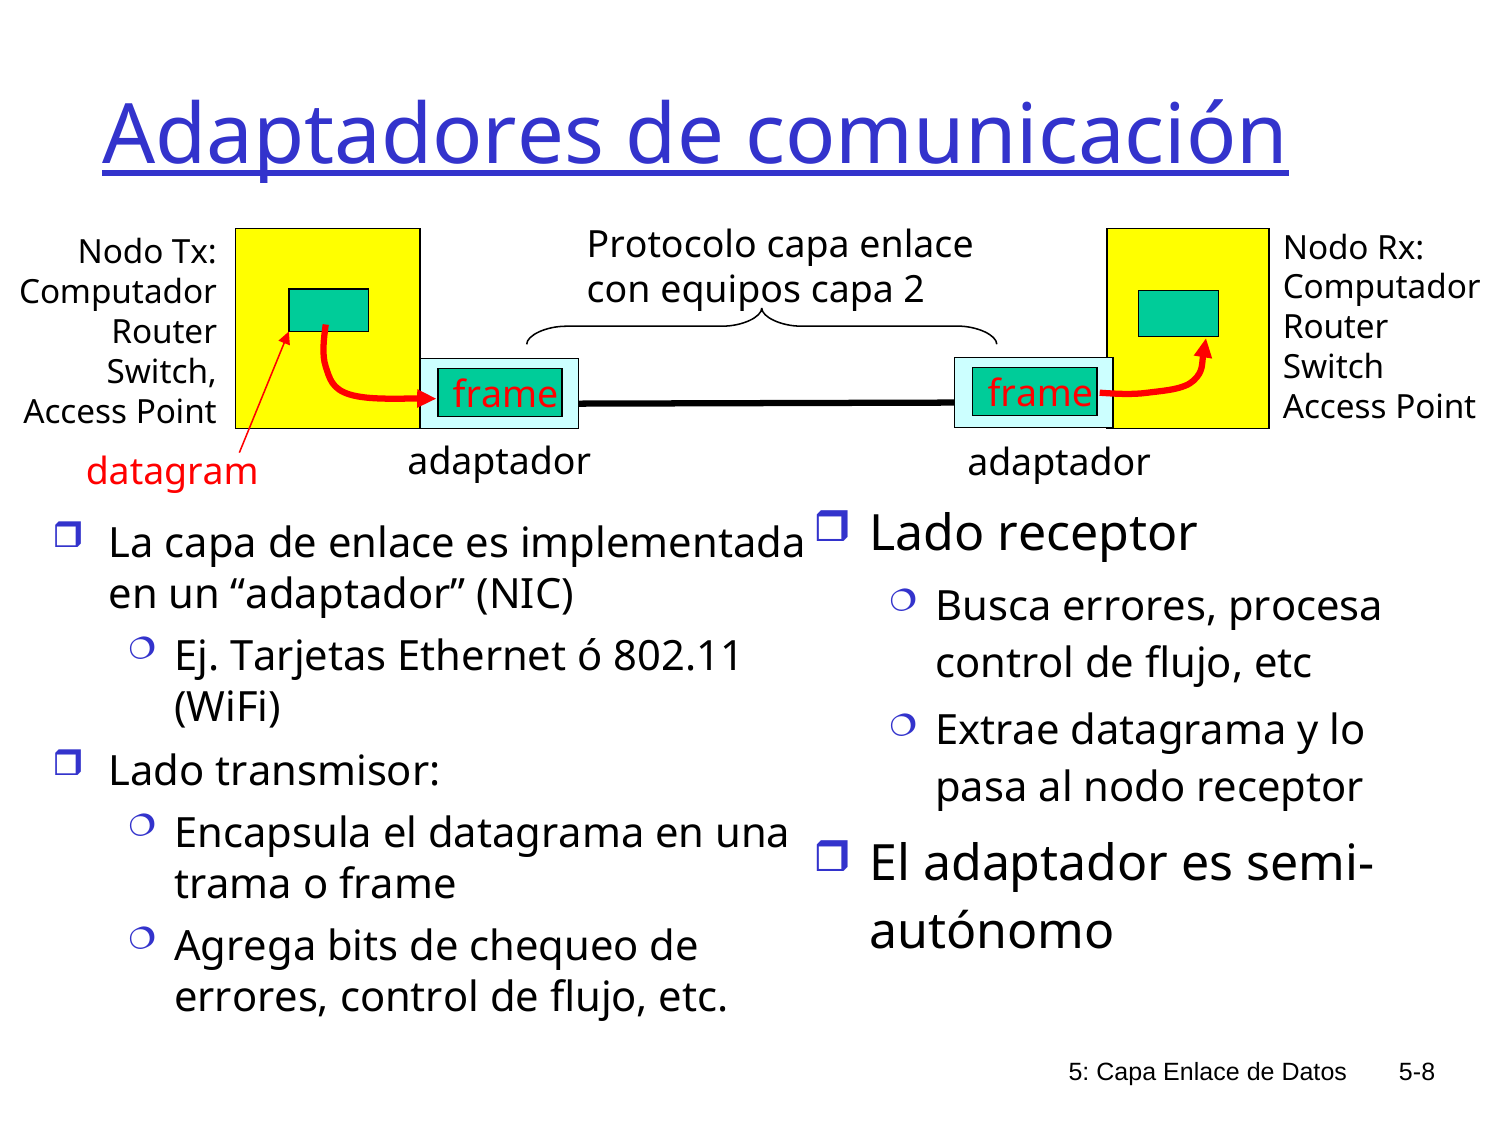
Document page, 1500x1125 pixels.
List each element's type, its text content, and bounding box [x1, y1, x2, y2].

text_box adaptador [952, 430, 1167, 491]
list La capa de enlace es implementada en un “adaptador” (NIC) Ej. Tarjetas Ethernet ó 802.11 (WiFi) Lado transmisor: Encapsula el datagrama en una trama o frame Agrega bits de chequeo de errores, control de flujo, etc. [37, 508, 826, 981]
text_box frame [438, 368, 563, 417]
text_box Nodo Tx: Computador Router Switch, Access Point [4, 222, 232, 438]
text_box datagram [71, 439, 274, 500]
list Lado receptor Busca errores, procesa control de flujo, etc Extrae datagrama y lo pasa al nodo receptor El adaptador es semi-autónomo [798, 489, 1470, 980]
text_box [954, 228, 1268, 429]
text_box frame [972, 367, 1097, 416]
text_box [235, 228, 579, 429]
text_box Protocolo capa enlace con equipos capa 2 [571, 212, 990, 318]
text_box adaptador [392, 429, 607, 490]
title Adaptadores de comunicación [87, 37, 1363, 225]
text_box Nodo Rx: Computador Router Switch Access Point [1268, 218, 1496, 434]
